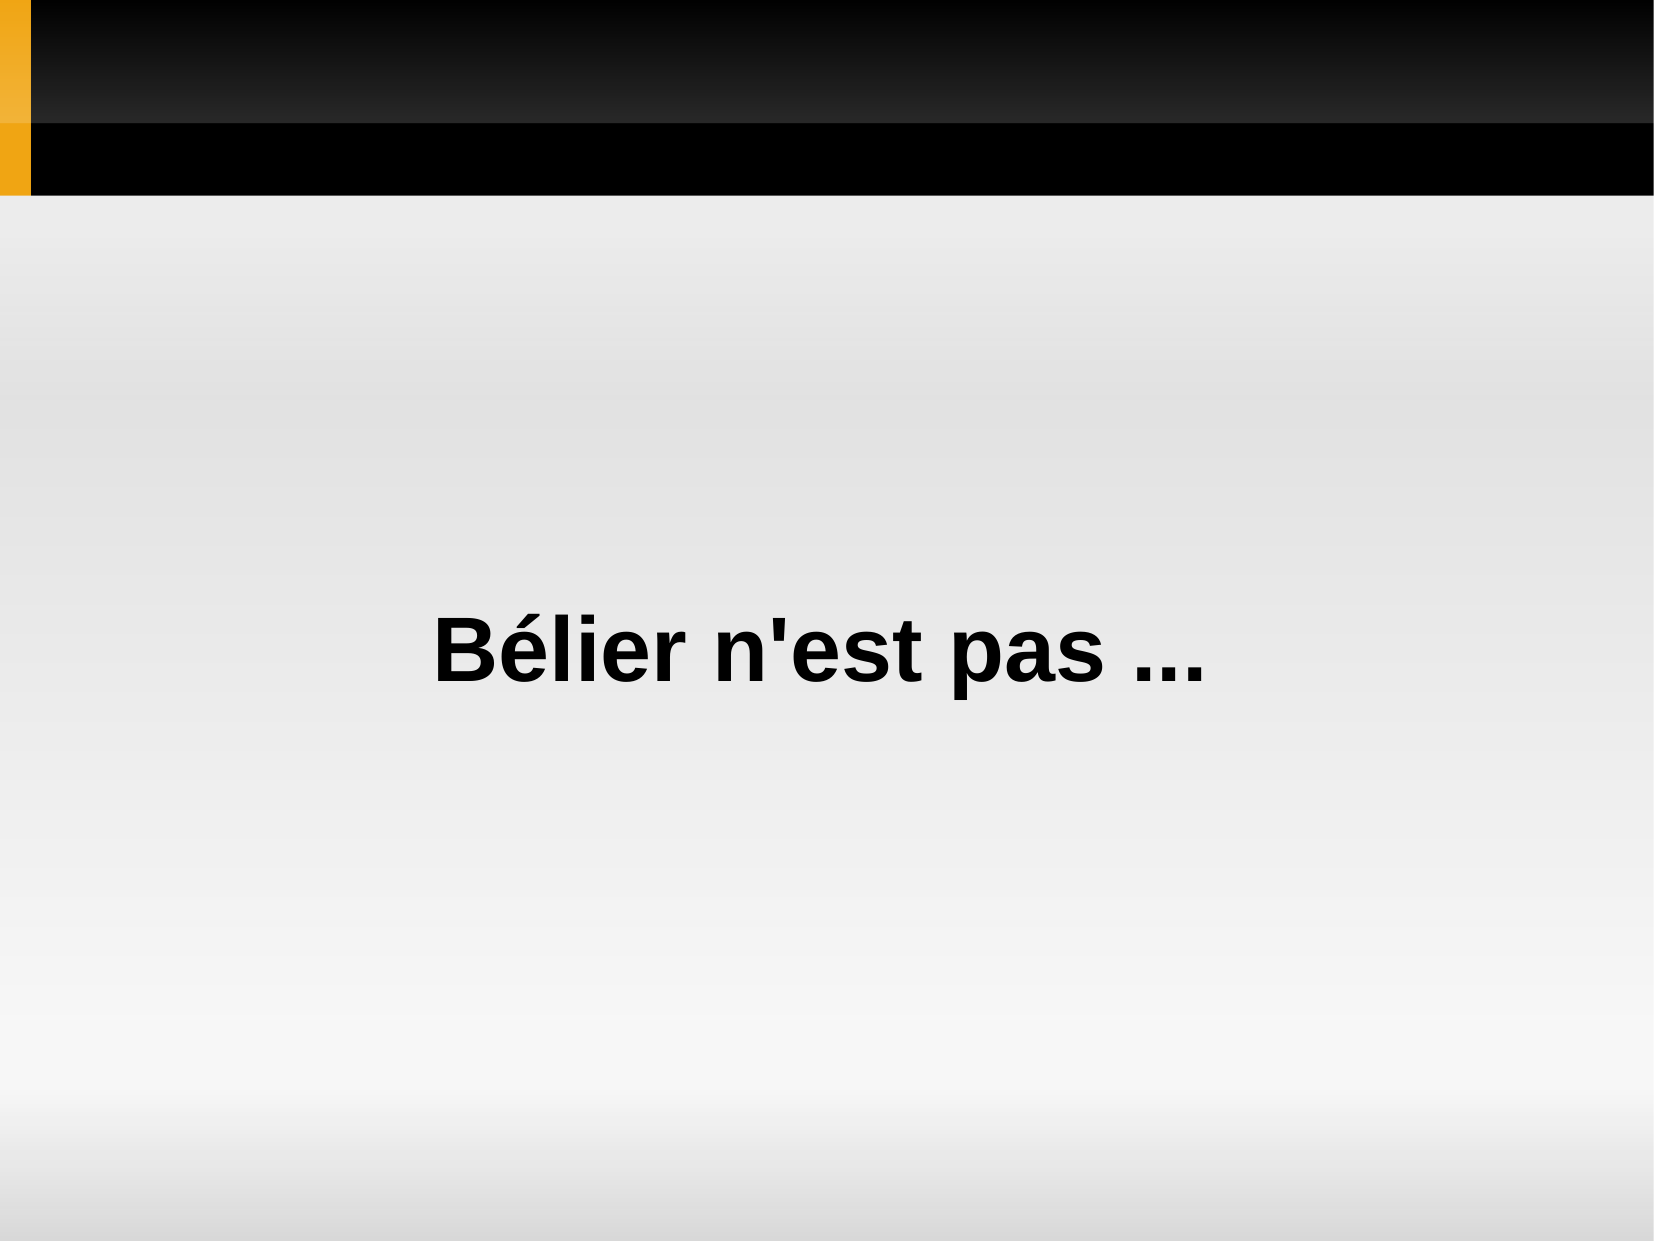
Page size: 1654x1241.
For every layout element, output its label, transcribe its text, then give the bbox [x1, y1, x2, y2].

picture [0, 0, 1654, 1241]
title Bélier n'est pas ... [76, 545, 1565, 754]
